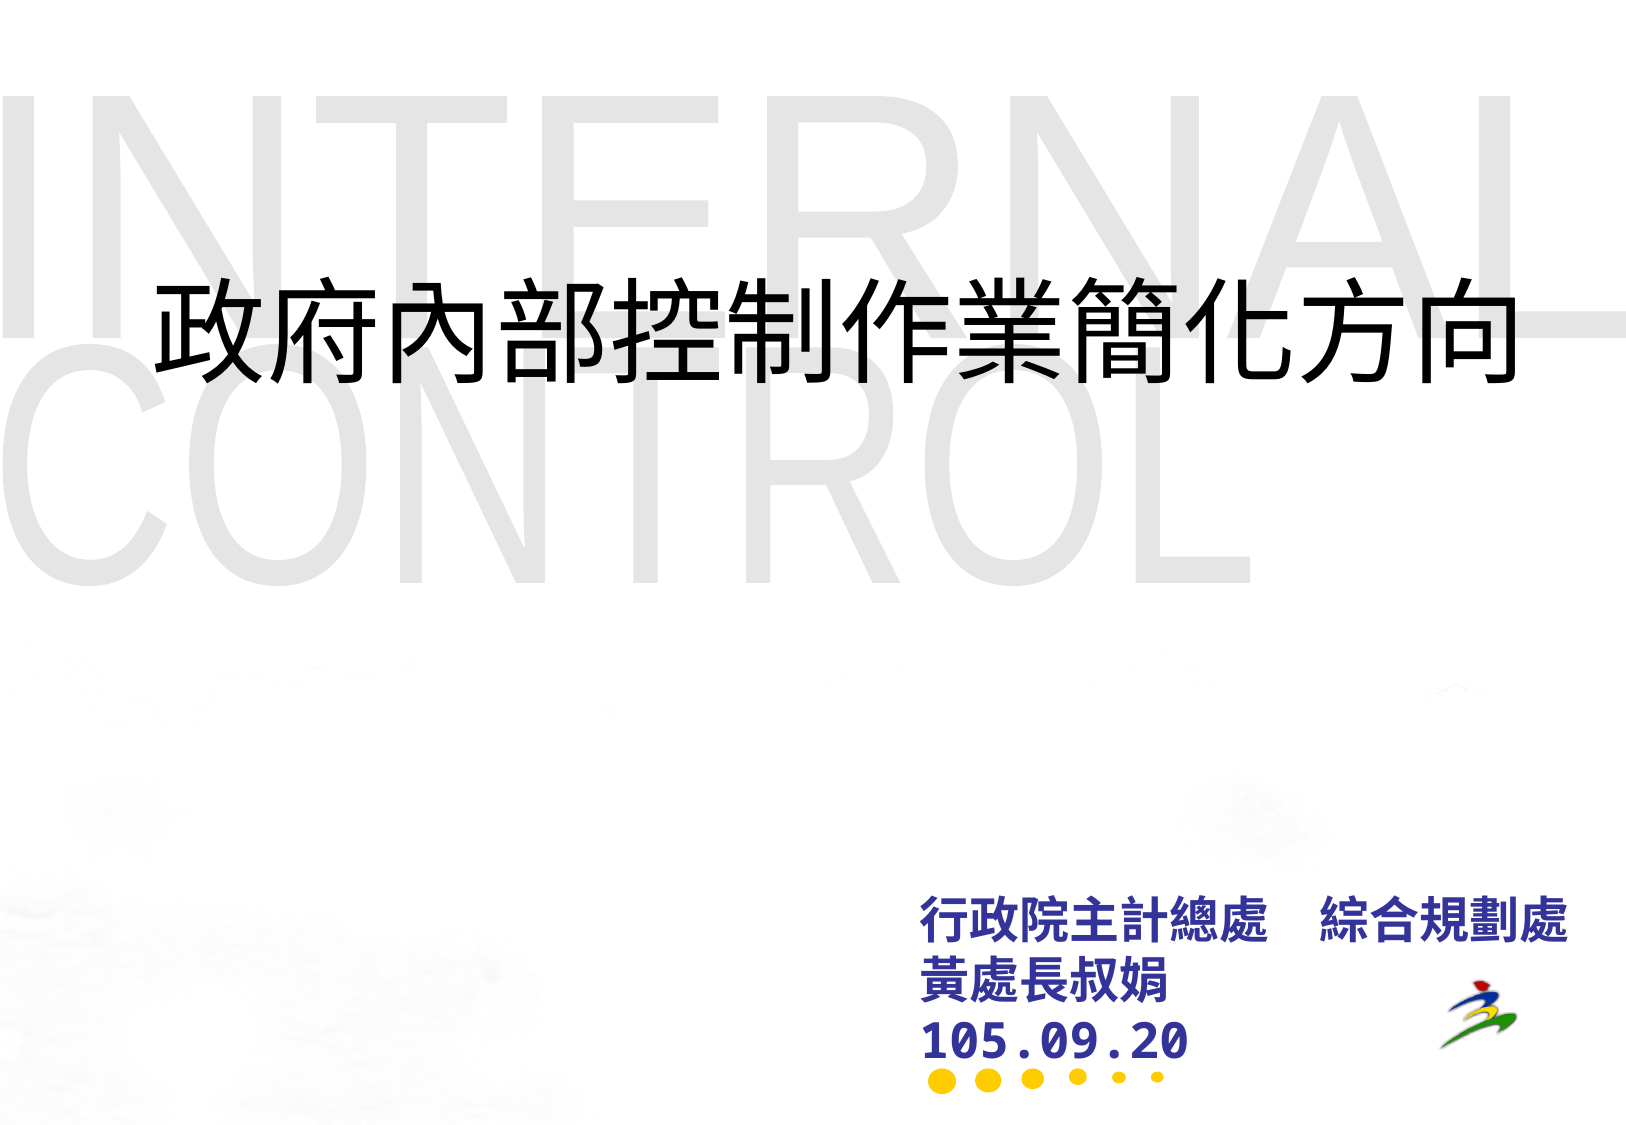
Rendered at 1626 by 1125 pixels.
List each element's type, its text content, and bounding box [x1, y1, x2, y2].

text_box [975, 1068, 1002, 1093]
text_box [1151, 1071, 1164, 1083]
text_box [1112, 1071, 1126, 1084]
text_box [1021, 1068, 1044, 1090]
text_box 行政院主計總處 綜合規劃處 黃處長叔娟 105.09.20 [904, 881, 1625, 1024]
text_box [1069, 1068, 1087, 1085]
text_box 政府內部控制作業簡化方向 [118, 208, 1559, 449]
text_box [928, 1068, 956, 1094]
picture [1438, 1024, 1519, 1052]
